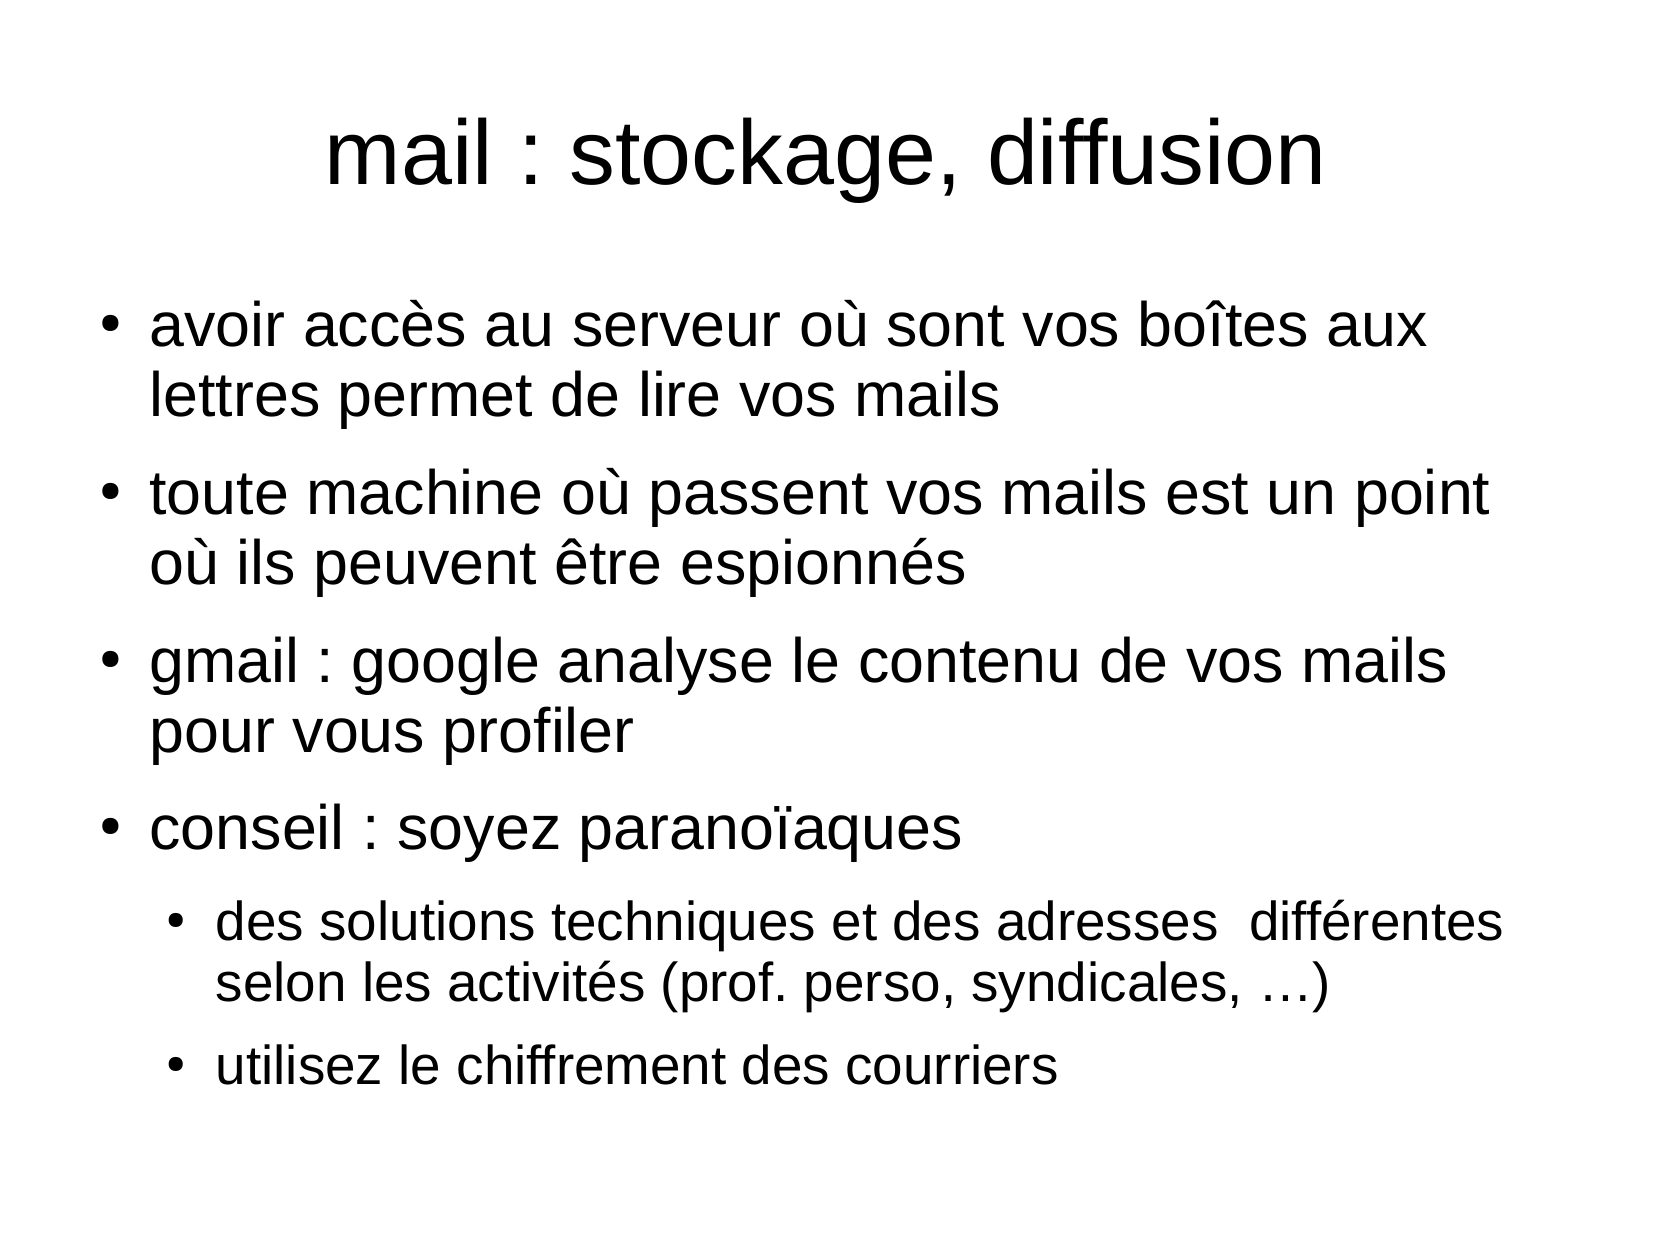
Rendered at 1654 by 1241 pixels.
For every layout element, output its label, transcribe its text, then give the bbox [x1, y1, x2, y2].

title mail : stockage, diffusion [82, 49, 1571, 257]
list avoir accès au serveur où sont vos boîtes aux lettres permet de lire vos mails toute machine où passent vos mails est un point où ils peuvent être espionnés gmail : google analyse le contenu de vos mails pour vous profiler conseil : soyez paranoïaques des solutions techniques et des adresses différentes selon les activités (prof. perso, syndicales, …) utilisez le chiffrement des courriers [82, 290, 1571, 1109]
